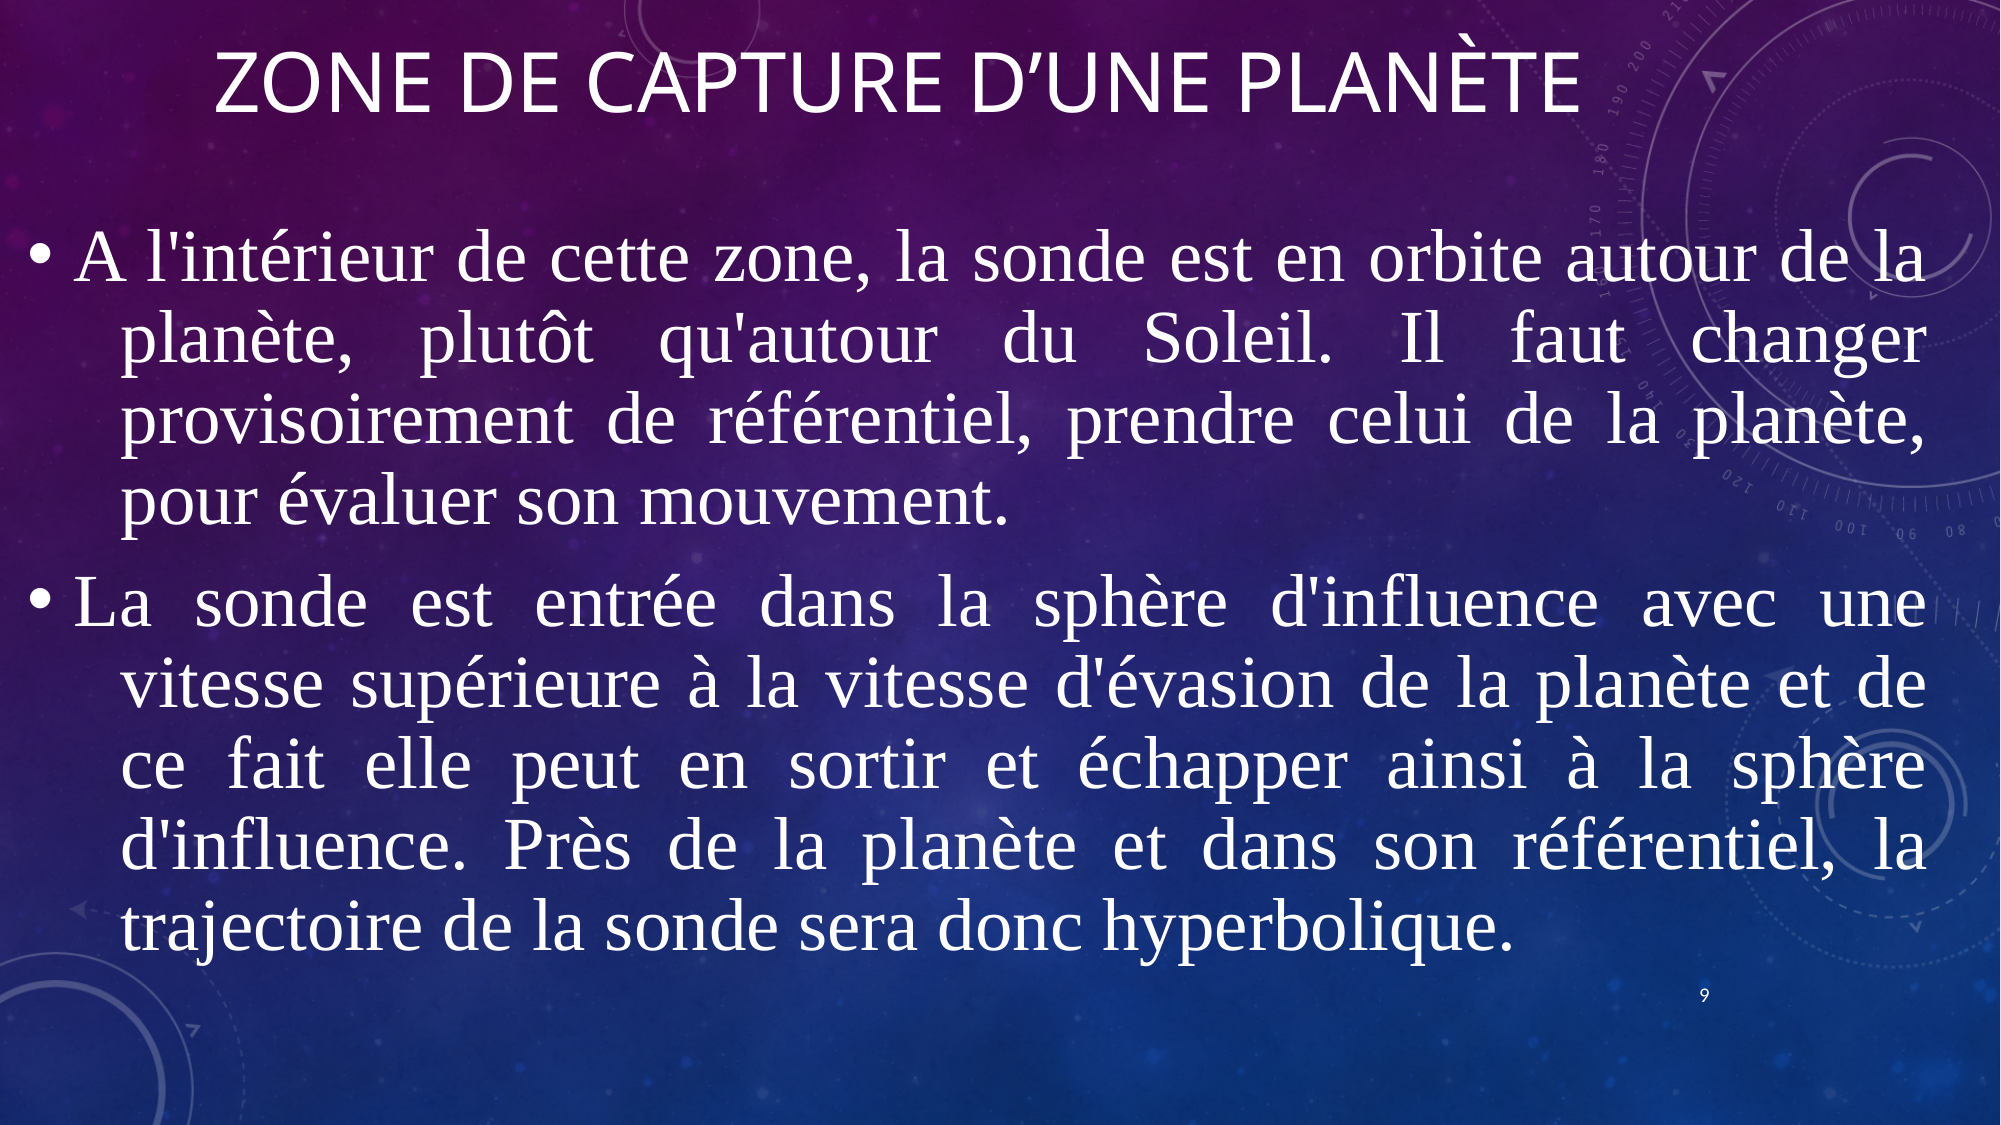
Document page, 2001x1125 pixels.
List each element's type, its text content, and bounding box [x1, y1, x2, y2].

text_box [1684, 963, 1775, 1026]
title Zone de capture d’une planète [198, 2, 1782, 157]
list A l'intérieur de cette zone, la sonde est en orbite autour de la planète, plutôt qu'autour du Soleil. Il faut changer provisoirement de référentiel, prendre celui de la planète, pour évaluer son mouvement. La sonde est entrée dans la sphère d'influence avec une vitesse supérieure à la vitesse d'évasion de la planète et de ce fait elle peut en sortir et échapper ainsi à la sphère d'influence. Près de la planète et dans son référentiel, la trajectoire de la sonde sera donc hyperbolique. [12, 182, 1945, 1001]
